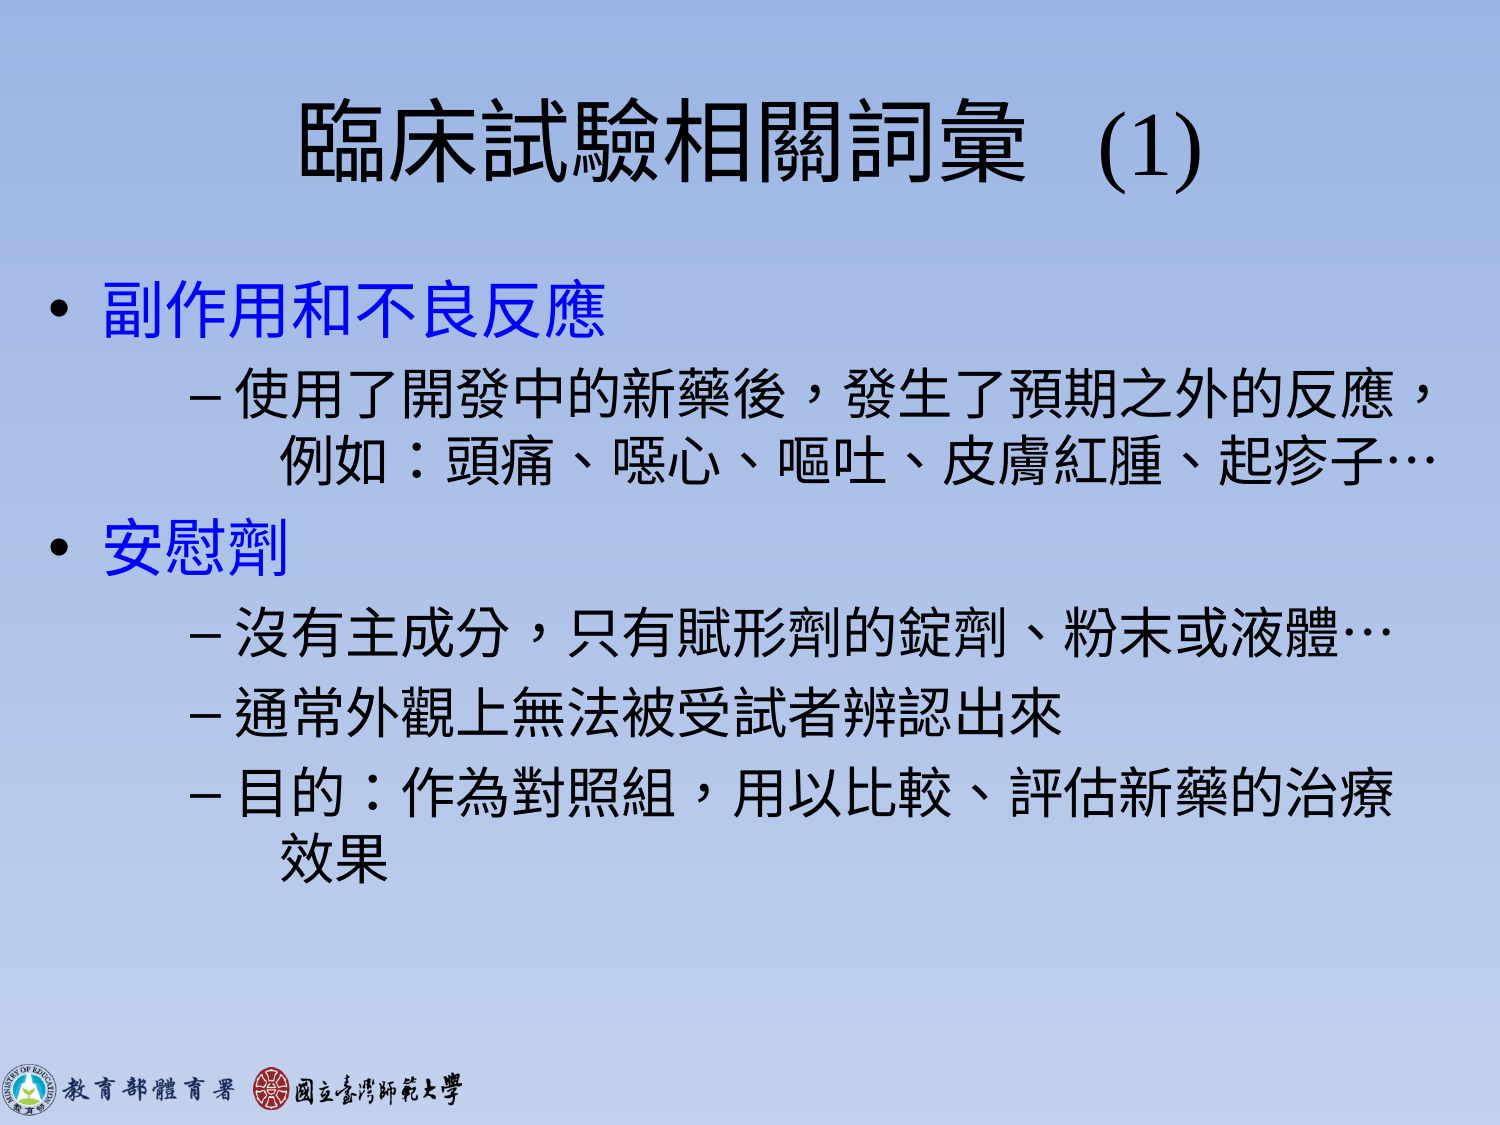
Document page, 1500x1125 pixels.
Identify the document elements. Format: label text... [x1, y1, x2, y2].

title 臨床試驗相關詞彙 (1) [75, 45, 1426, 233]
list 副作用和不良反應 使用了開發中的新藥後，發生了預期之外的反應，例如：頭痛、噁心、嘔吐、皮膚紅腫、起疹子… 安慰劑 沒有主成分，只有賦形劑的錠劑、粉末或液體… 通常外觀上無法被受試者辨認出來 目的：作為對照組，用以比較、評估新藥的治療效果 [33, 262, 1460, 1005]
